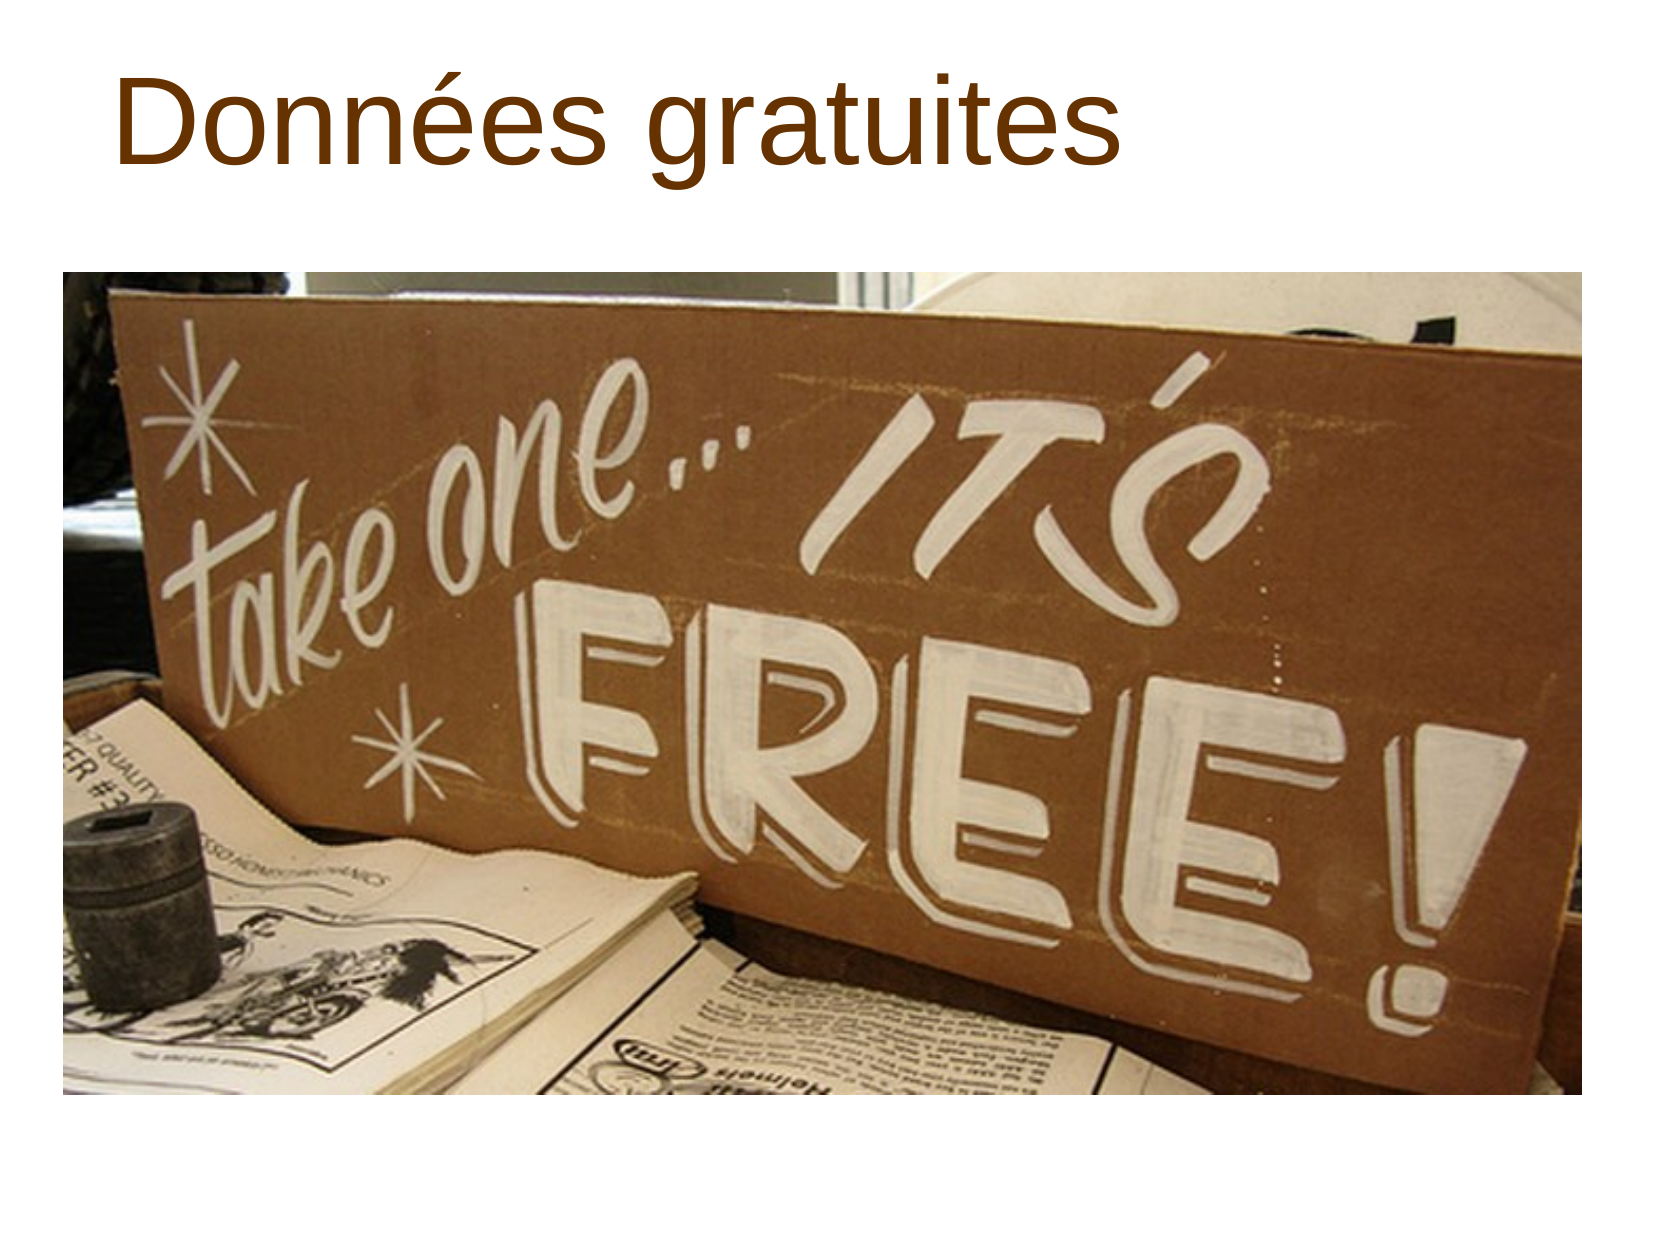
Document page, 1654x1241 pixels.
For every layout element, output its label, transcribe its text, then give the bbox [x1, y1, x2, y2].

picture [63, 272, 1582, 1095]
title Données gratuites [110, 40, 1546, 201]
